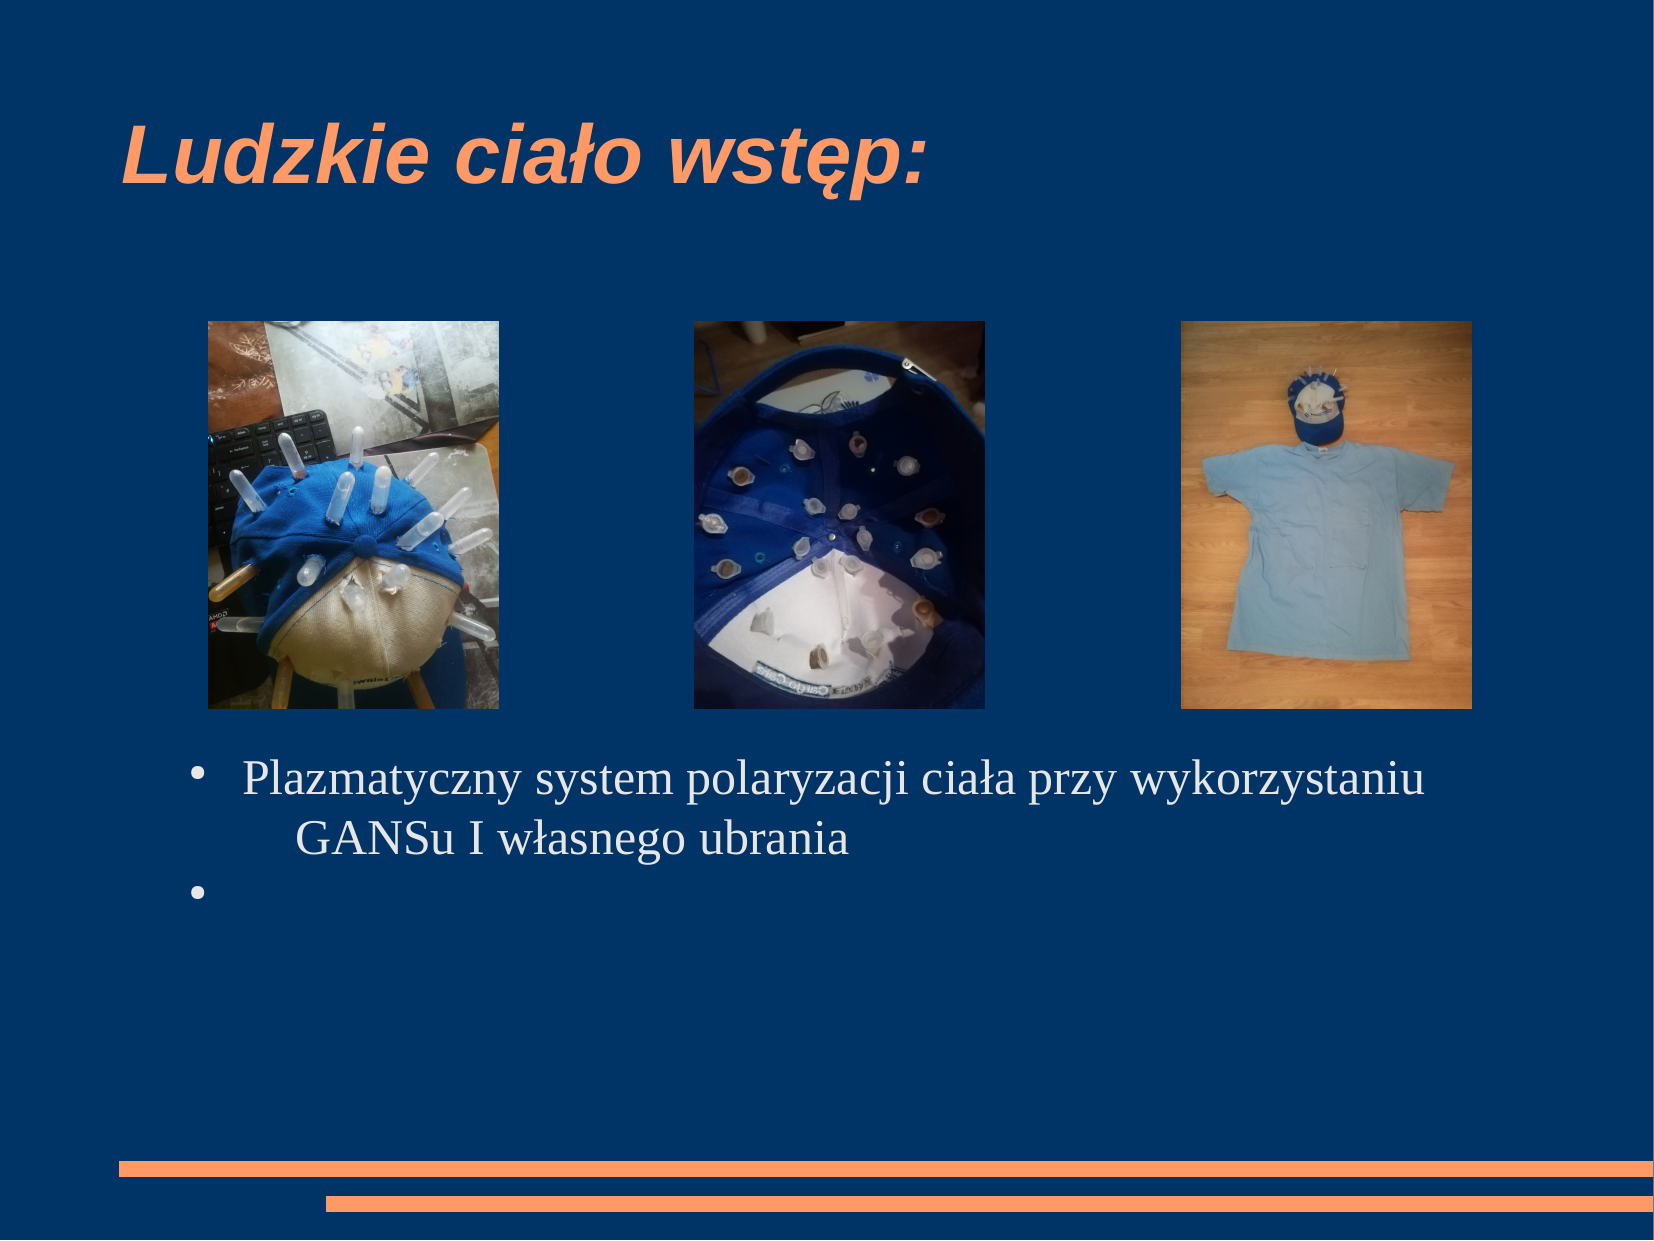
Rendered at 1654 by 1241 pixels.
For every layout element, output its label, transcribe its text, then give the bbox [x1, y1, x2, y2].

list Plazmatyczny system polaryzacji ciała przy wykorzystaniu GANSu I własnego ubrania [153, 744, 1468, 1131]
picture [1181, 321, 1472, 709]
picture [694, 321, 985, 709]
title Ludzkie ciało wstęp: [121, 46, 1534, 254]
picture [208, 321, 499, 709]
